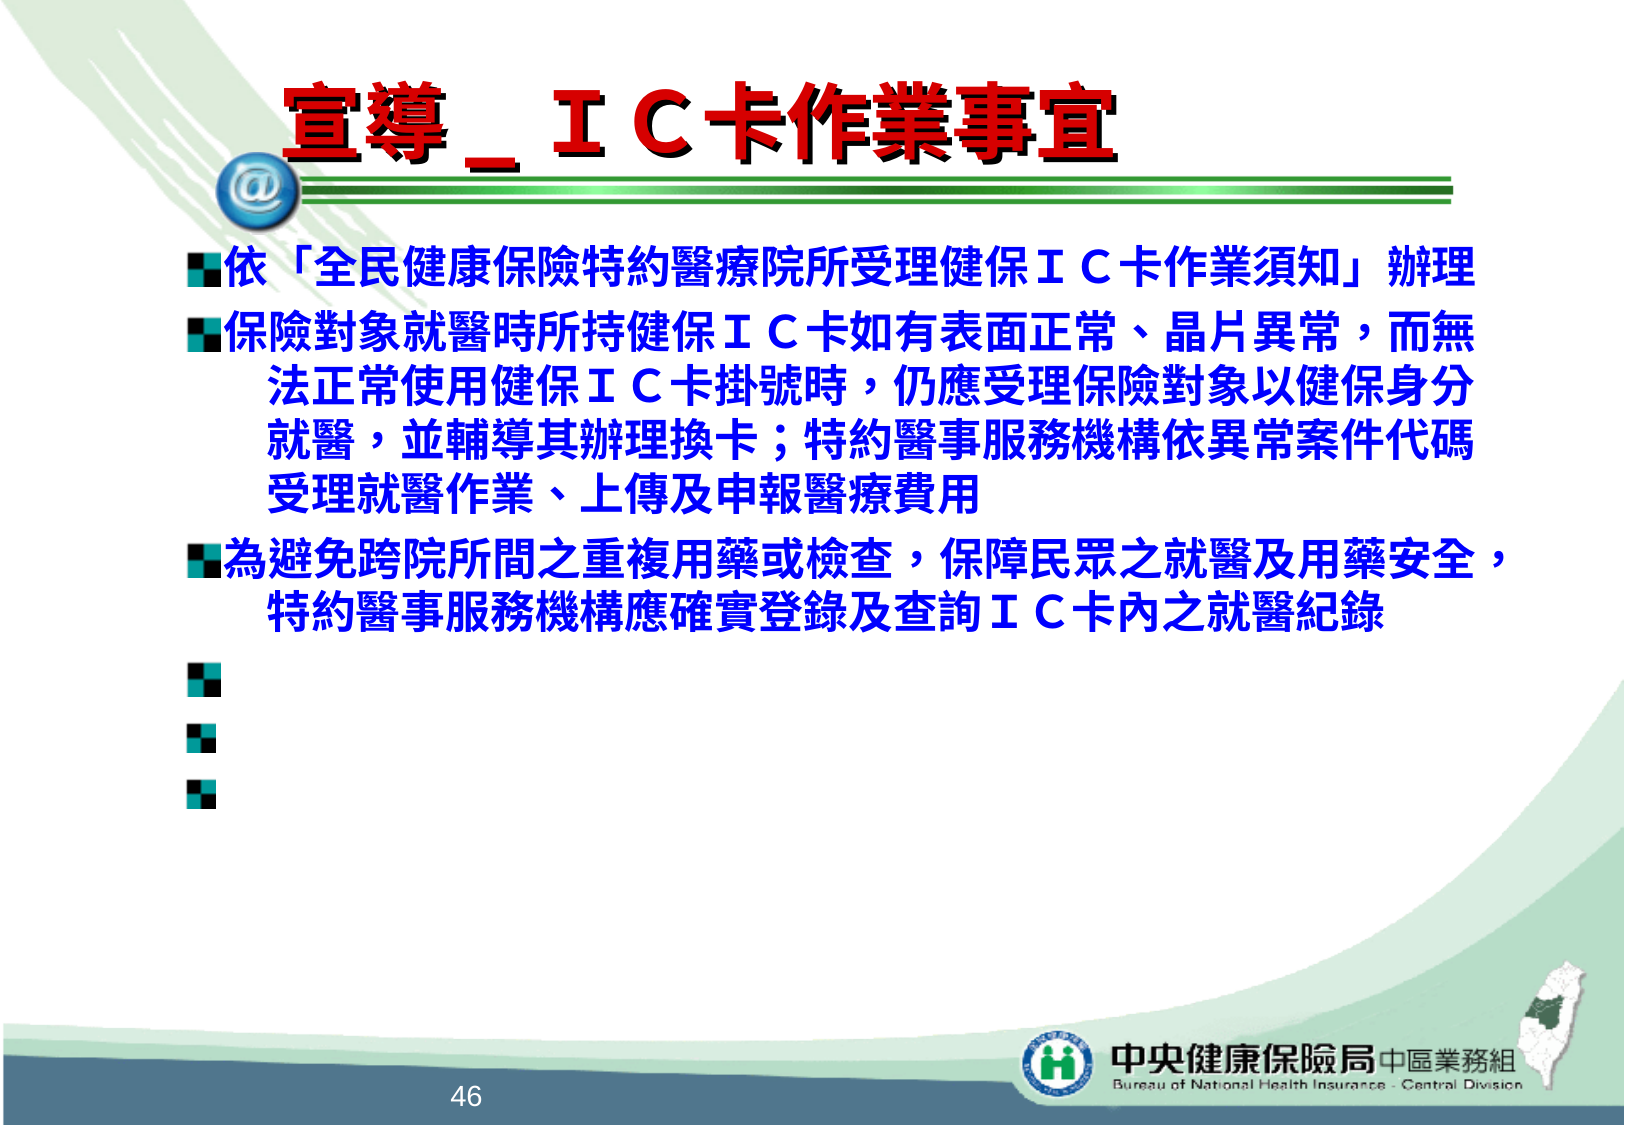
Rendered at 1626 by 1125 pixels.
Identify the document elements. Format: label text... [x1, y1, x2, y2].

title 宣導_ＩＣ卡作業事宜 [264, 31, 1625, 209]
text_box [435, 1065, 815, 1125]
list 依「全民健康保險特約醫療院所受理健保ＩＣ卡作業須知」辦理 保險對象就醫時所持健保ＩＣ卡如有表面正常、晶片異常，而無法正常使用健保ＩＣ卡掛號時，仍應受理保險對象以健保身分就醫，並輔導其辦理換卡；特約醫事服務機構依異常案件代碼受理就醫作業、上傳及申報醫療費用 為避免跨院所間之重複用藥或檢查，保障民眾之就醫及用藥安全，特約醫事服務機構應確實登錄及查詢ＩＣ卡內之就醫紀錄 [165, 231, 1498, 1015]
